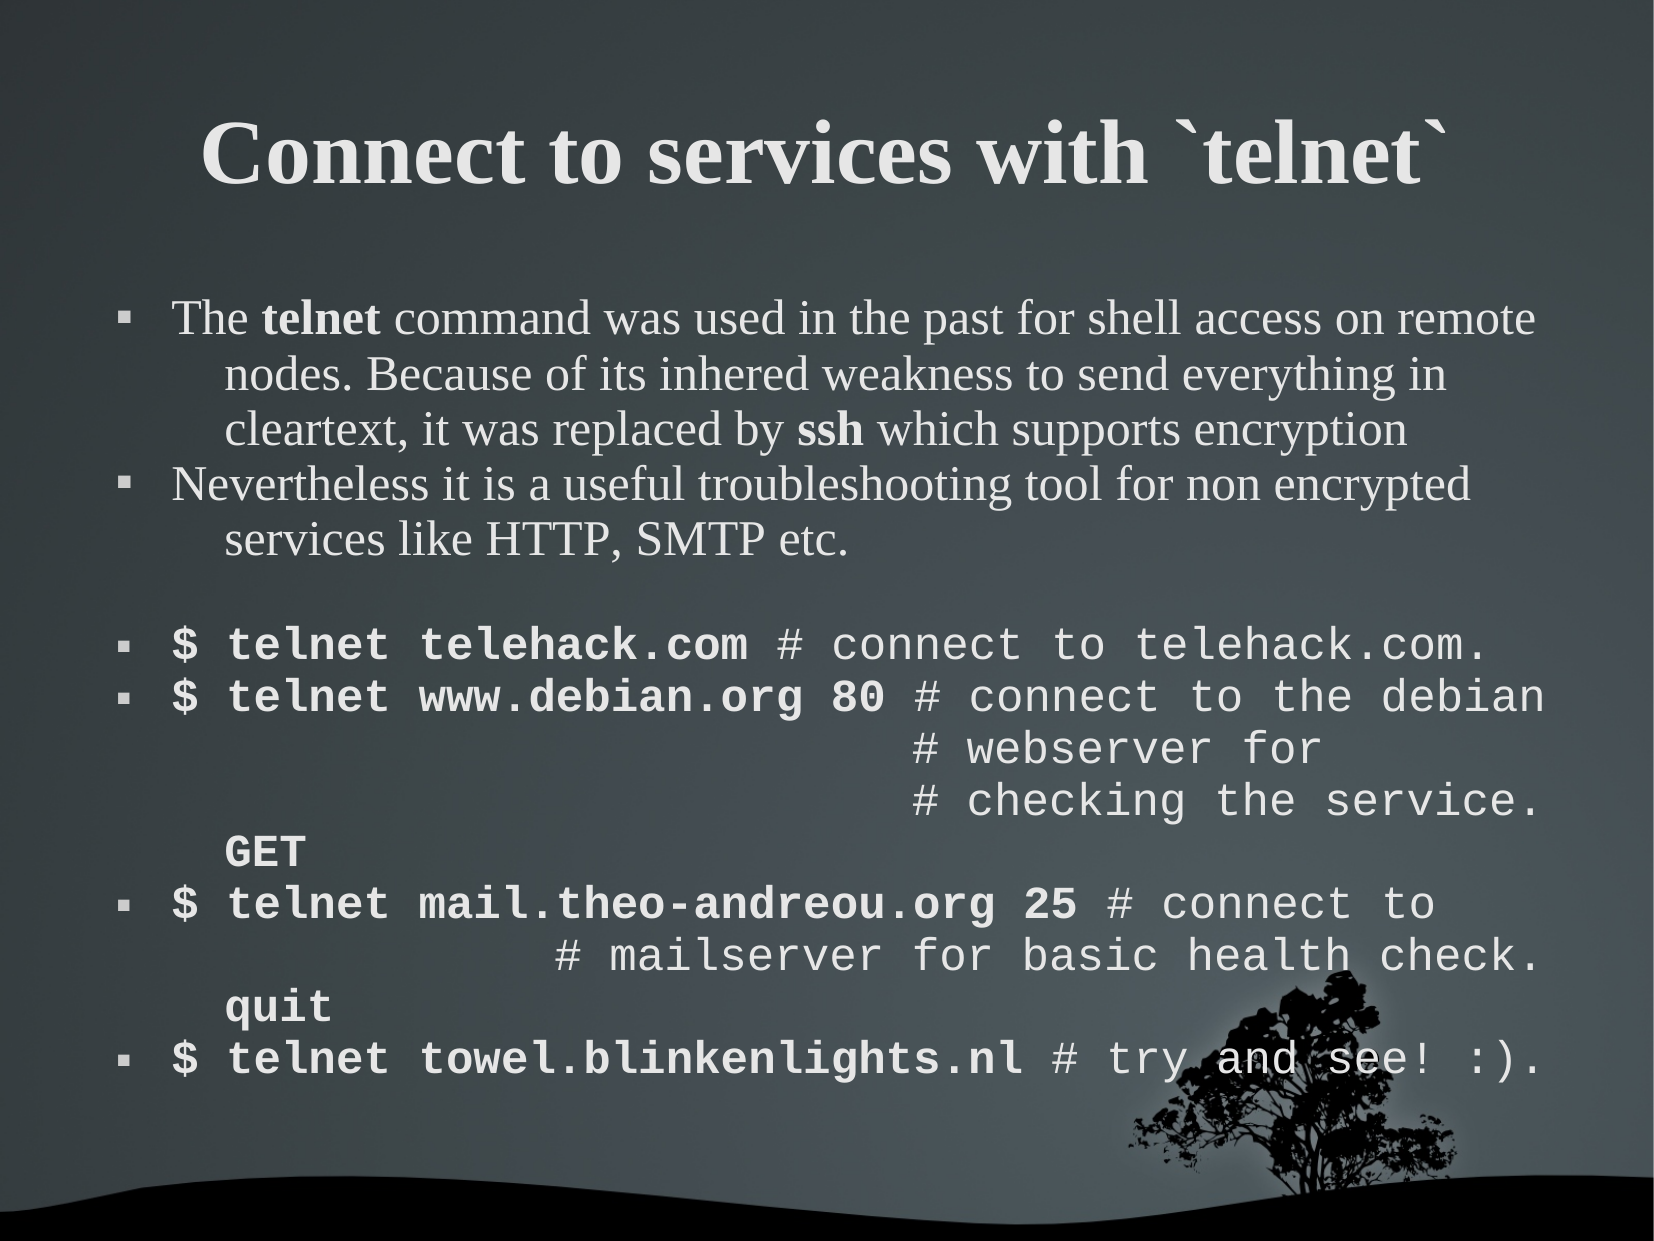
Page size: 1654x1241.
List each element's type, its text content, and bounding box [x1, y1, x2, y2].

picture [0, 0, 1654, 1241]
list The telnet command was used in the past for shell access on remote nodes. Because of its inhered weakness to send everything in cleartext, it was replaced by ssh which supports encryption Nevertheless it is a useful troubleshooting tool for non encrypted services like HTTP, SMTP etc. $ telnet telehack.com # connect to telehack.com. $ telnet www.debian.org 80 # connect to the debian # webserver for # checking the service. GET $ telnet mail.theo-andreou.org 25 # connect to # mailserver for basic health check. quit $ telnet towel.blinkenlights.nl # try and see! :). [82, 290, 1571, 1241]
title Connect to services with `telnet` [82, 33, 1571, 273]
